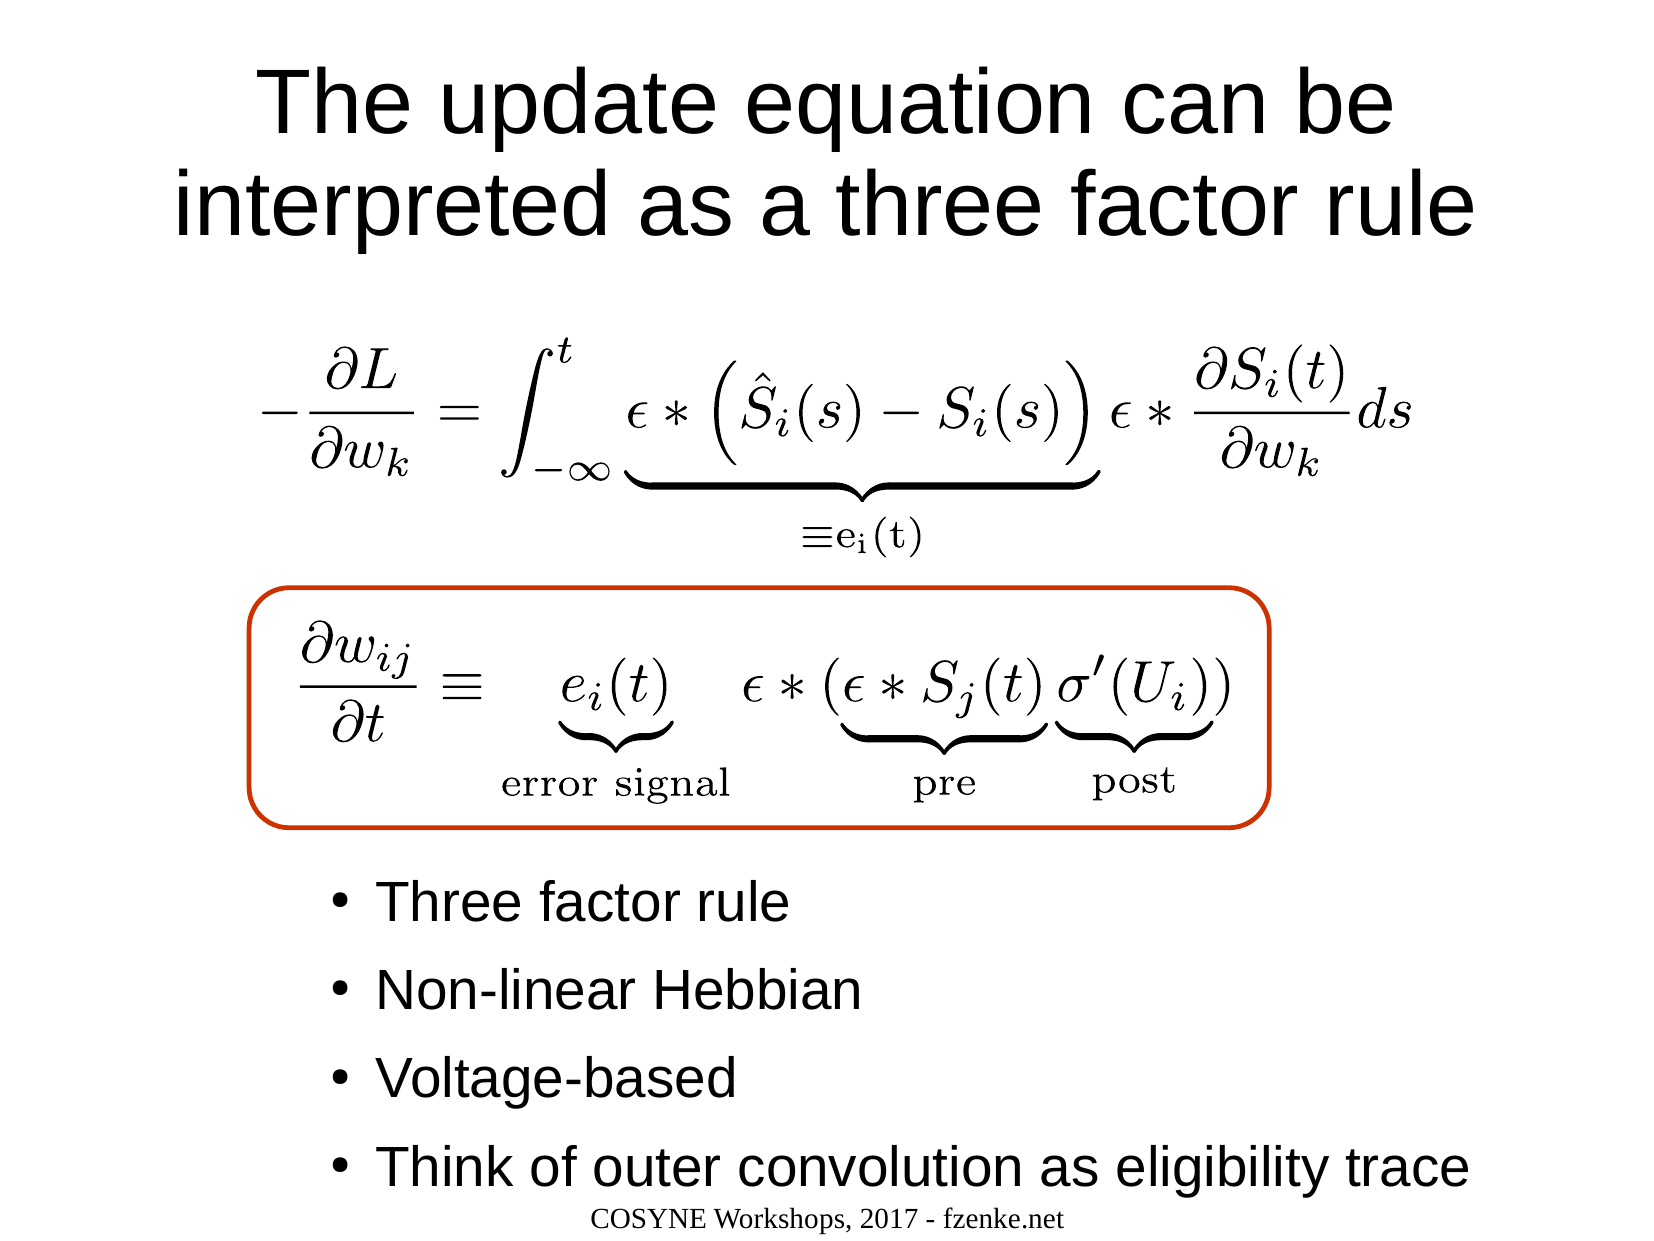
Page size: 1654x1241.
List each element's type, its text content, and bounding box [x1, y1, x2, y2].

title The update equation can be interpreted as a three factor rule [82, 49, 1571, 257]
text_box [299, 620, 1235, 804]
list Three factor rule Non-linear Hebbian Voltage-based Think of outer convolution as eligibility trace [315, 870, 1621, 1205]
text_box [257, 337, 1414, 558]
